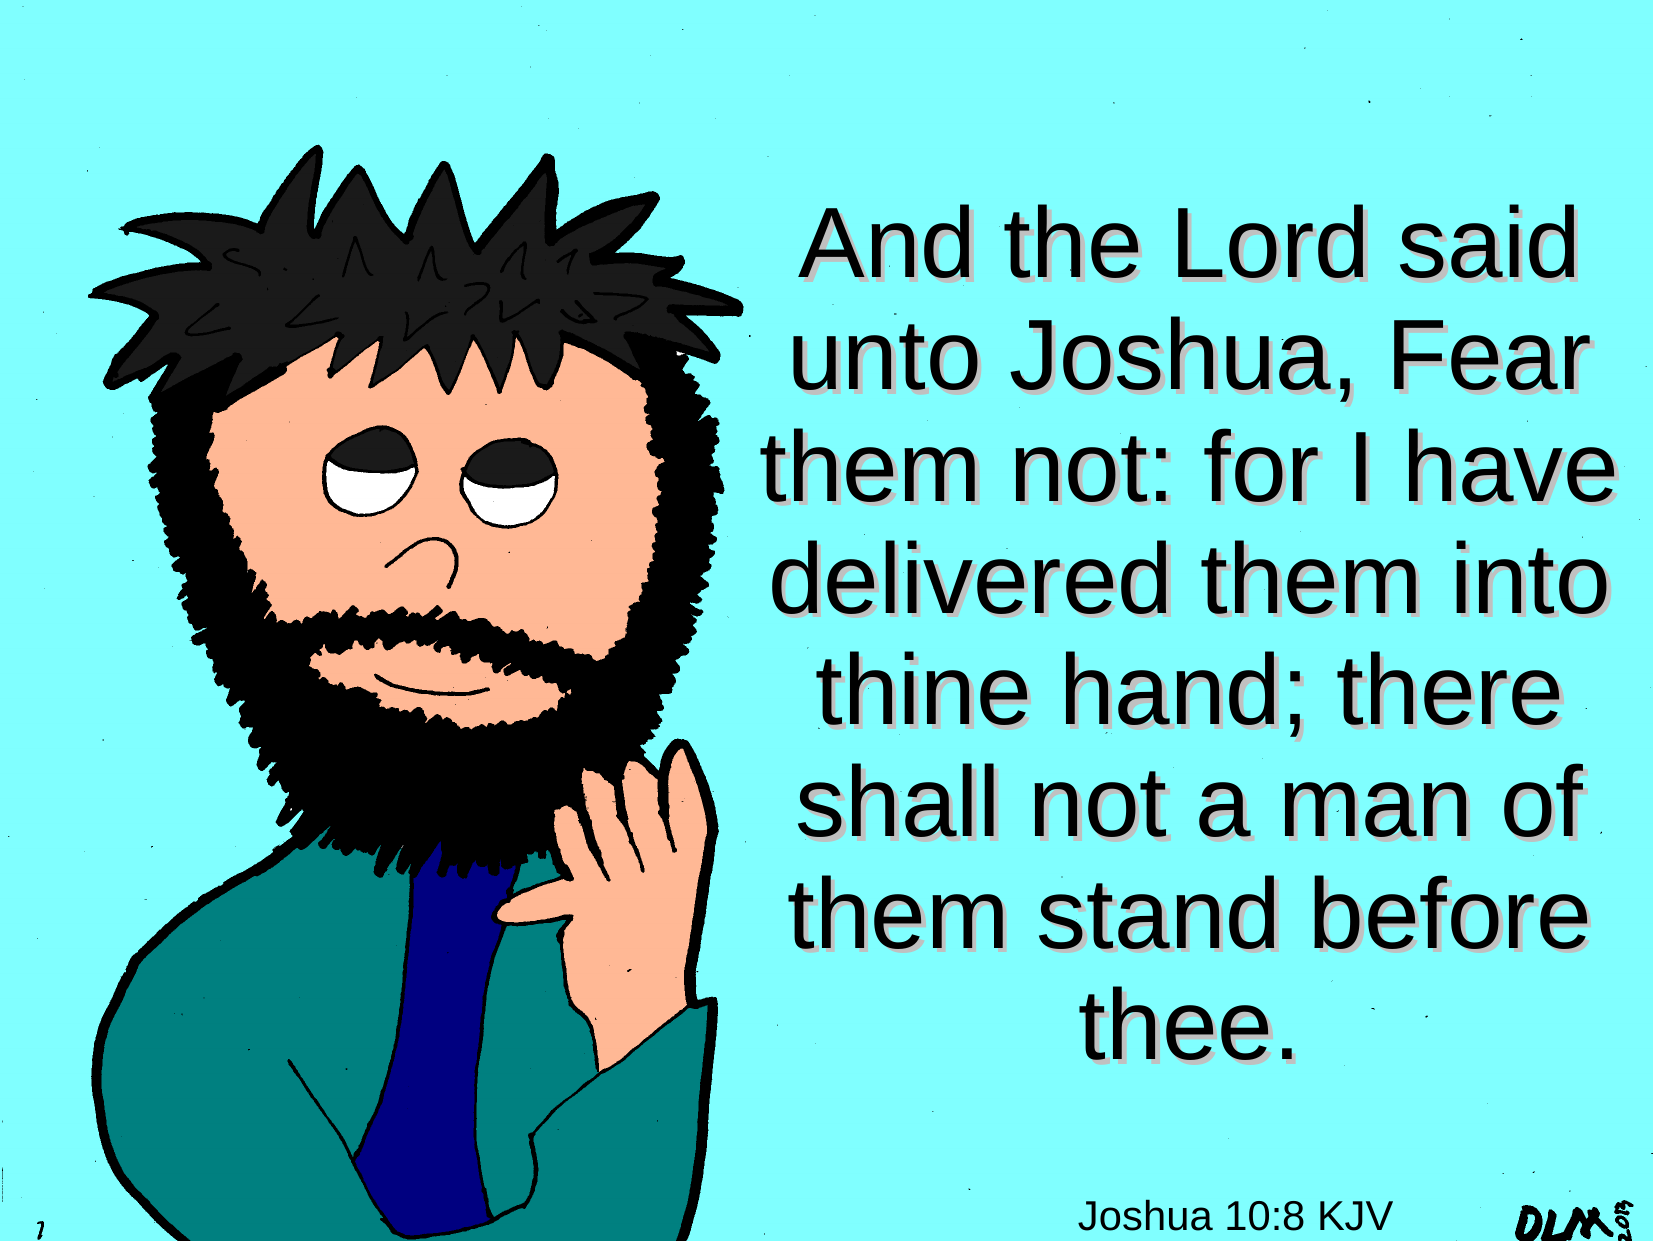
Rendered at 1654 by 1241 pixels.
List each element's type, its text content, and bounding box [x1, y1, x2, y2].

text_box And the Lord said unto Joshua, Fear them not: for I have delivered them into thine hand; there shall not a man of them stand before thee. [744, 180, 1636, 1089]
picture [0, 0, 1653, 1241]
text_box Joshua 10:8 KJV [1046, 1185, 1426, 1241]
